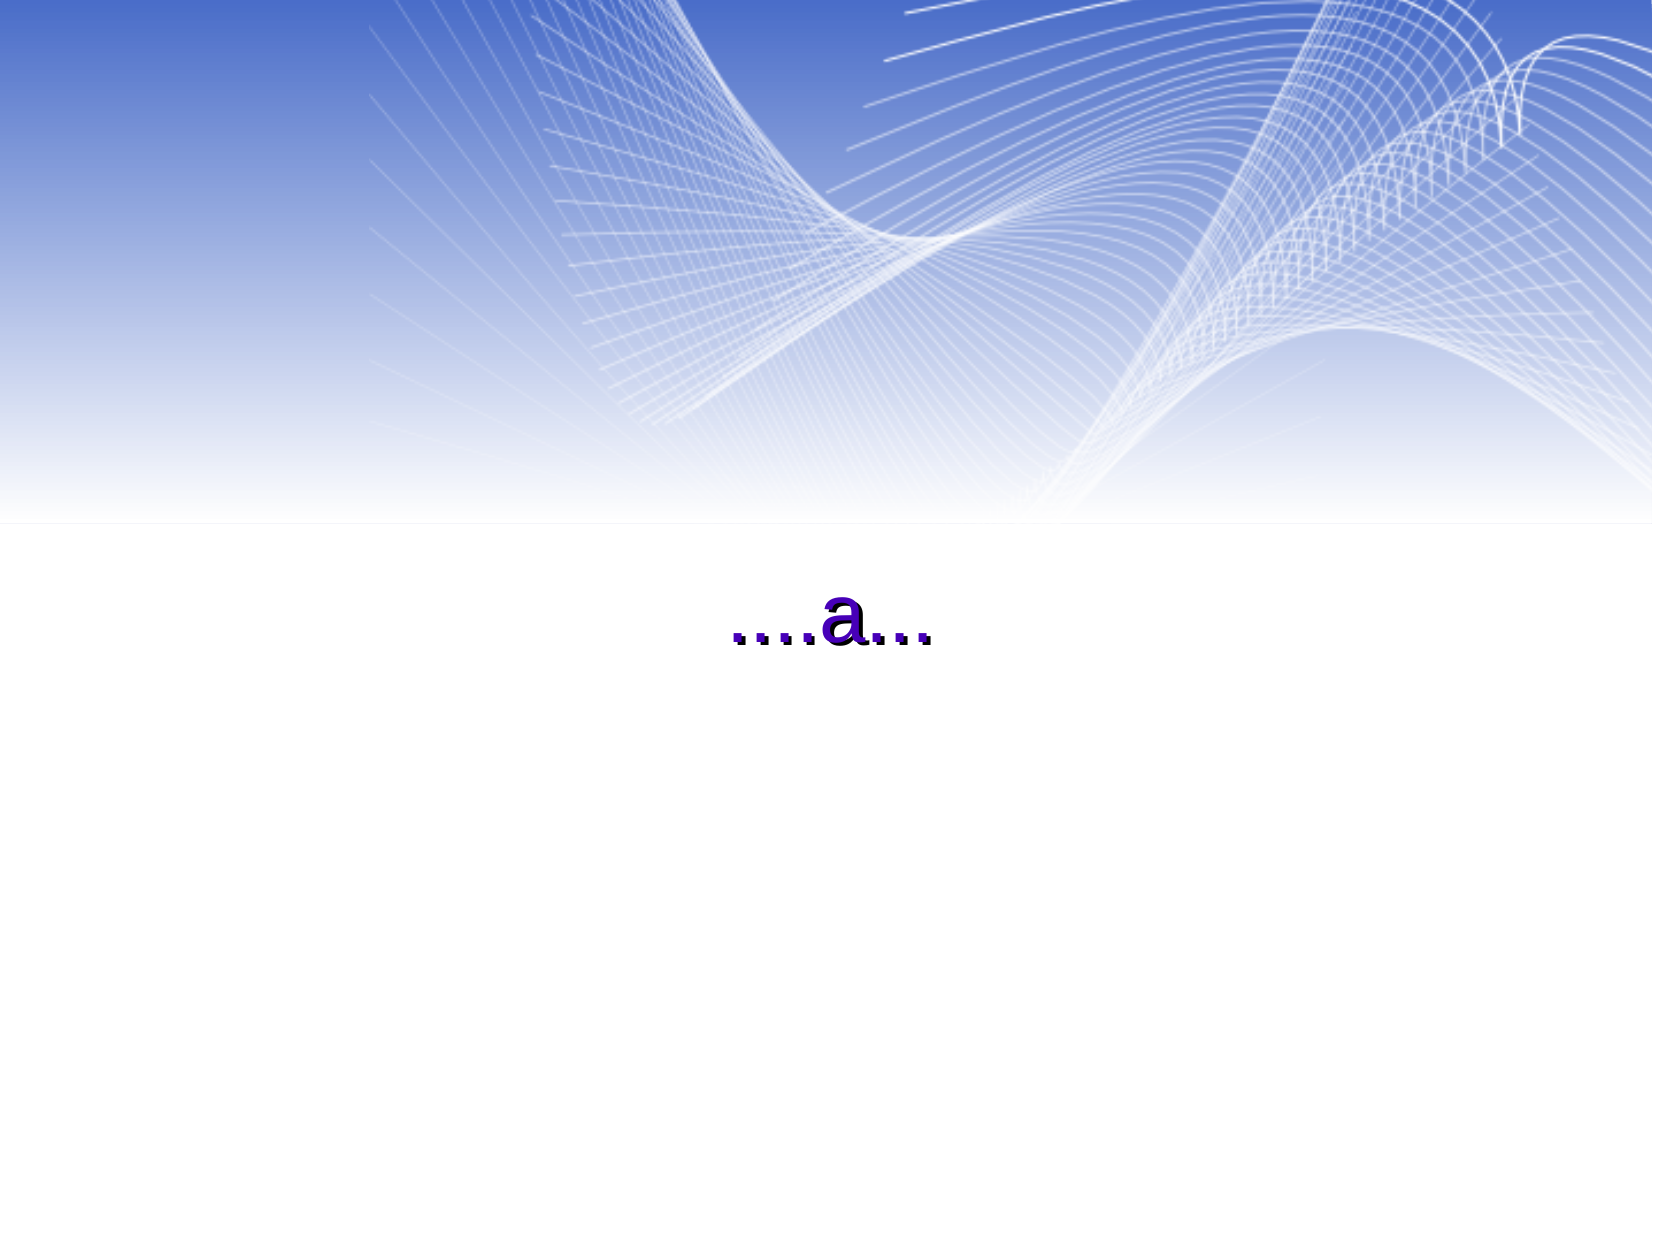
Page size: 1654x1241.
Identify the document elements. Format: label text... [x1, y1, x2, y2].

picture [369, 0, 1654, 1126]
title ....a... [87, 514, 1576, 713]
